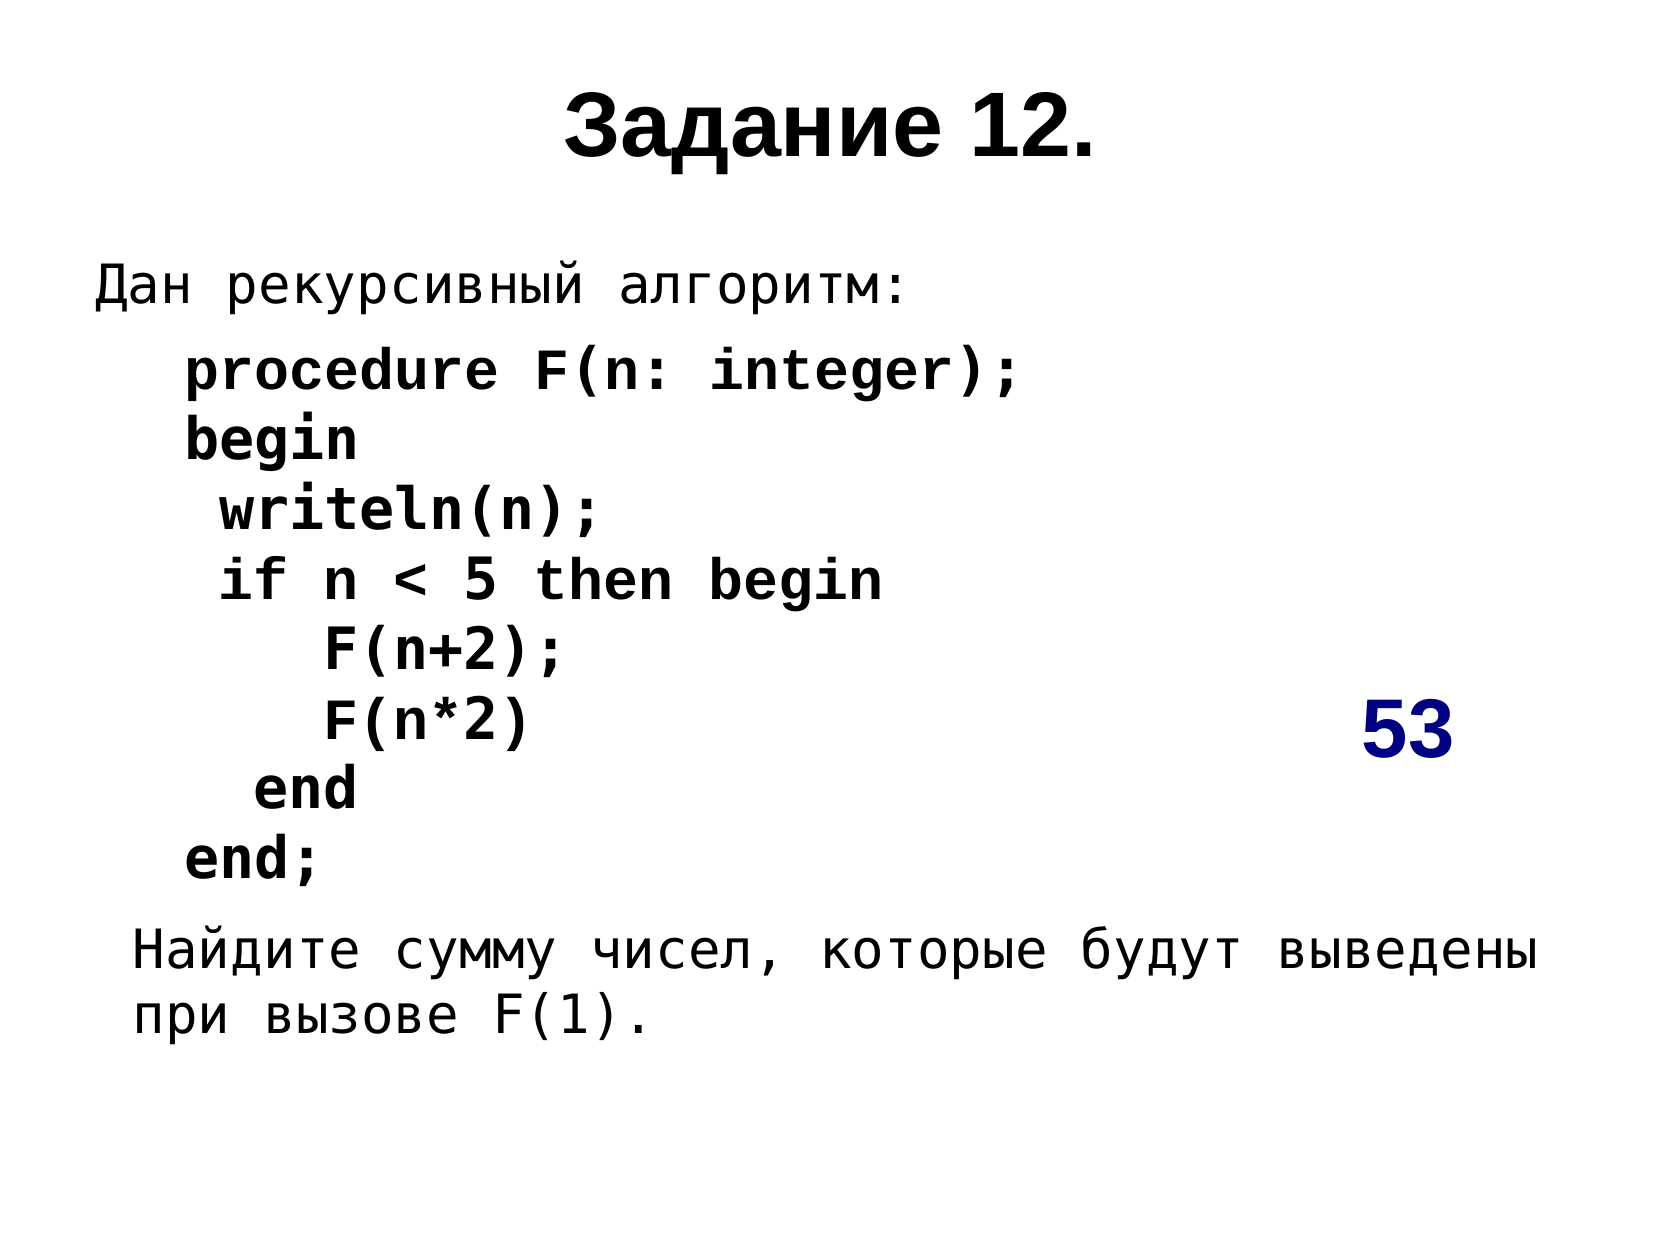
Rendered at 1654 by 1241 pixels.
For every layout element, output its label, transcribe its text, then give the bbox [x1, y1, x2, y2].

list Дан рекурсивный алгоритм: procedure F(n: integer); begin writeln(n); if n < 5 then begin F(n+2); F(n*2) end end; Найдите сумму чисел, которые будут выведены при вызове F(1). [58, 241, 1609, 1194]
text_box 53 [1299, 675, 1518, 832]
title Задание 12. [82, 45, 1571, 241]
